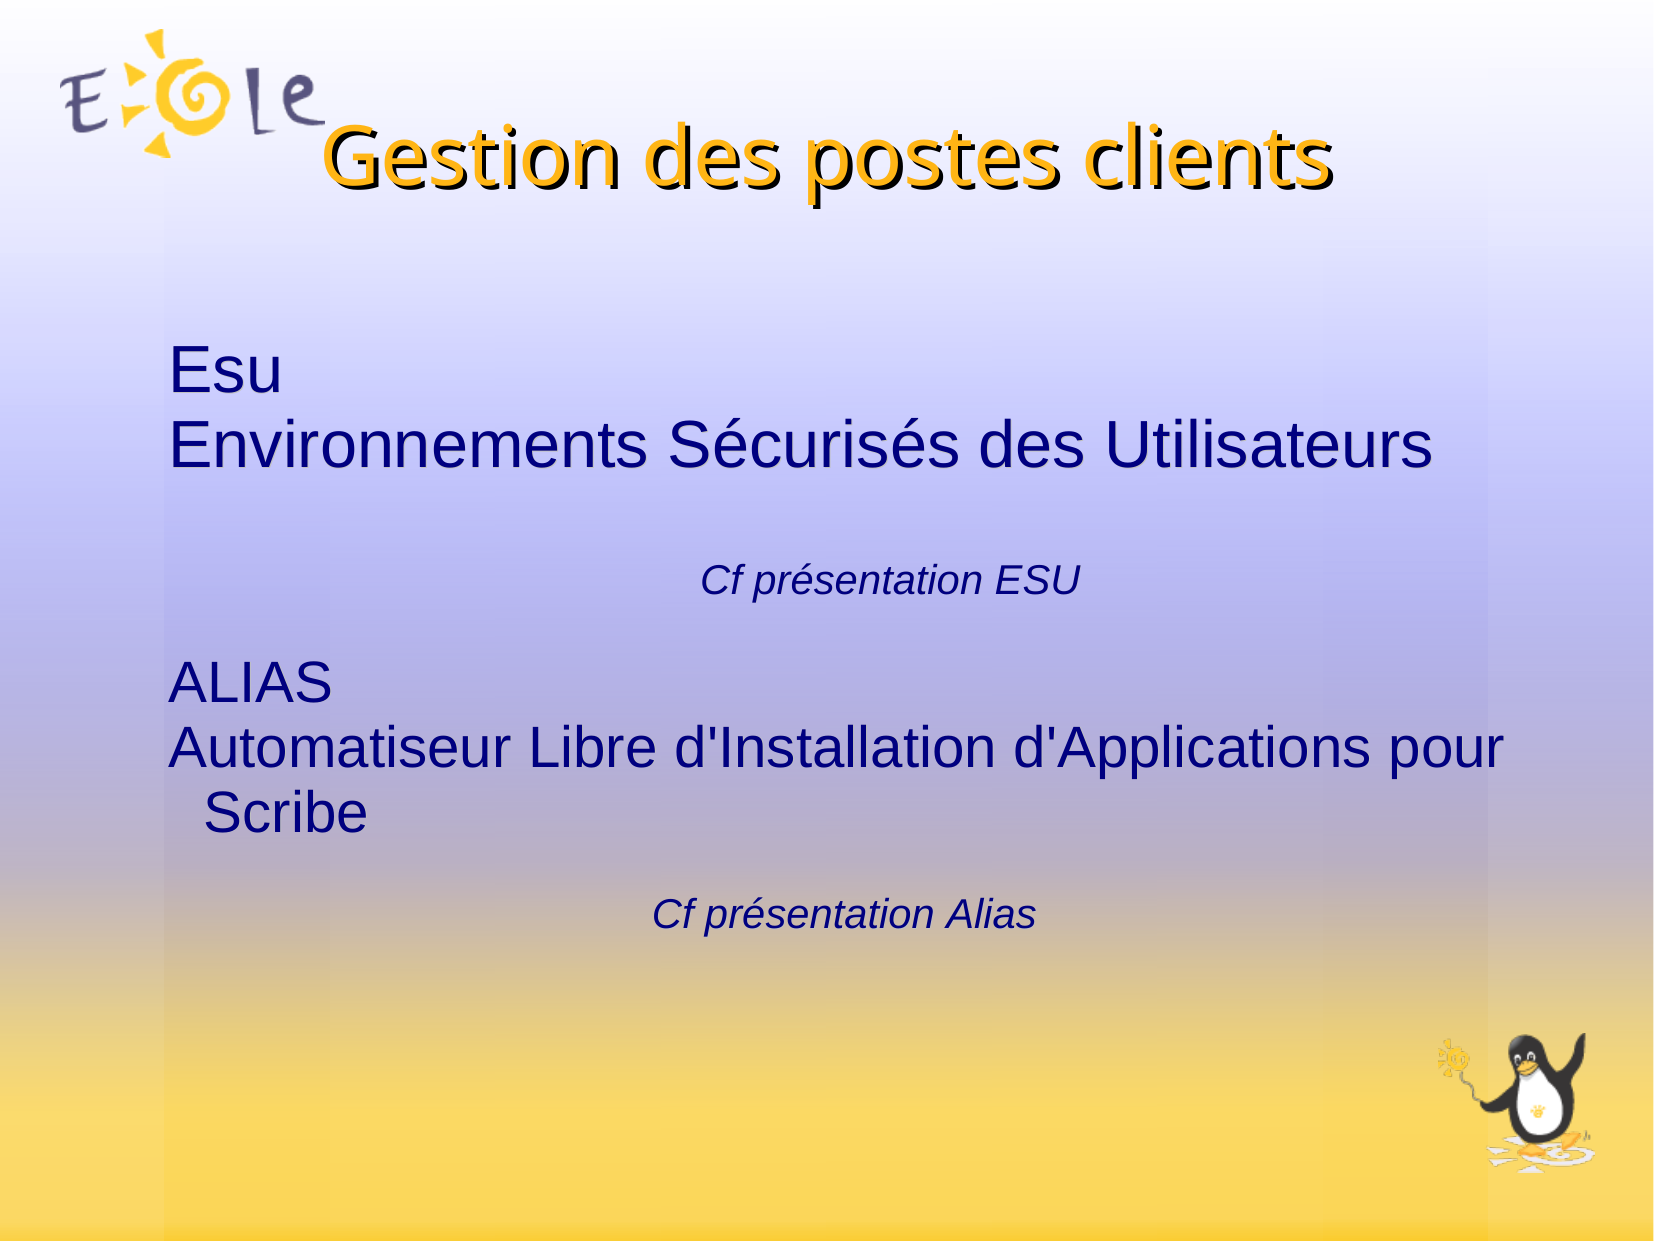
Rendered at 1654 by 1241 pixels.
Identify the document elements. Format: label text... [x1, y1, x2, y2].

text_box Esu Environnements Sécurisés des Utilisateurs Cf présentation ESU ALIAS Automatiseur Libre d'Installation d'Applications pour Scribe Cf présentation Alias [118, 324, 1536, 1017]
title Gestion des postes clients [82, 49, 1571, 257]
picture [0, 0, 1654, 1241]
